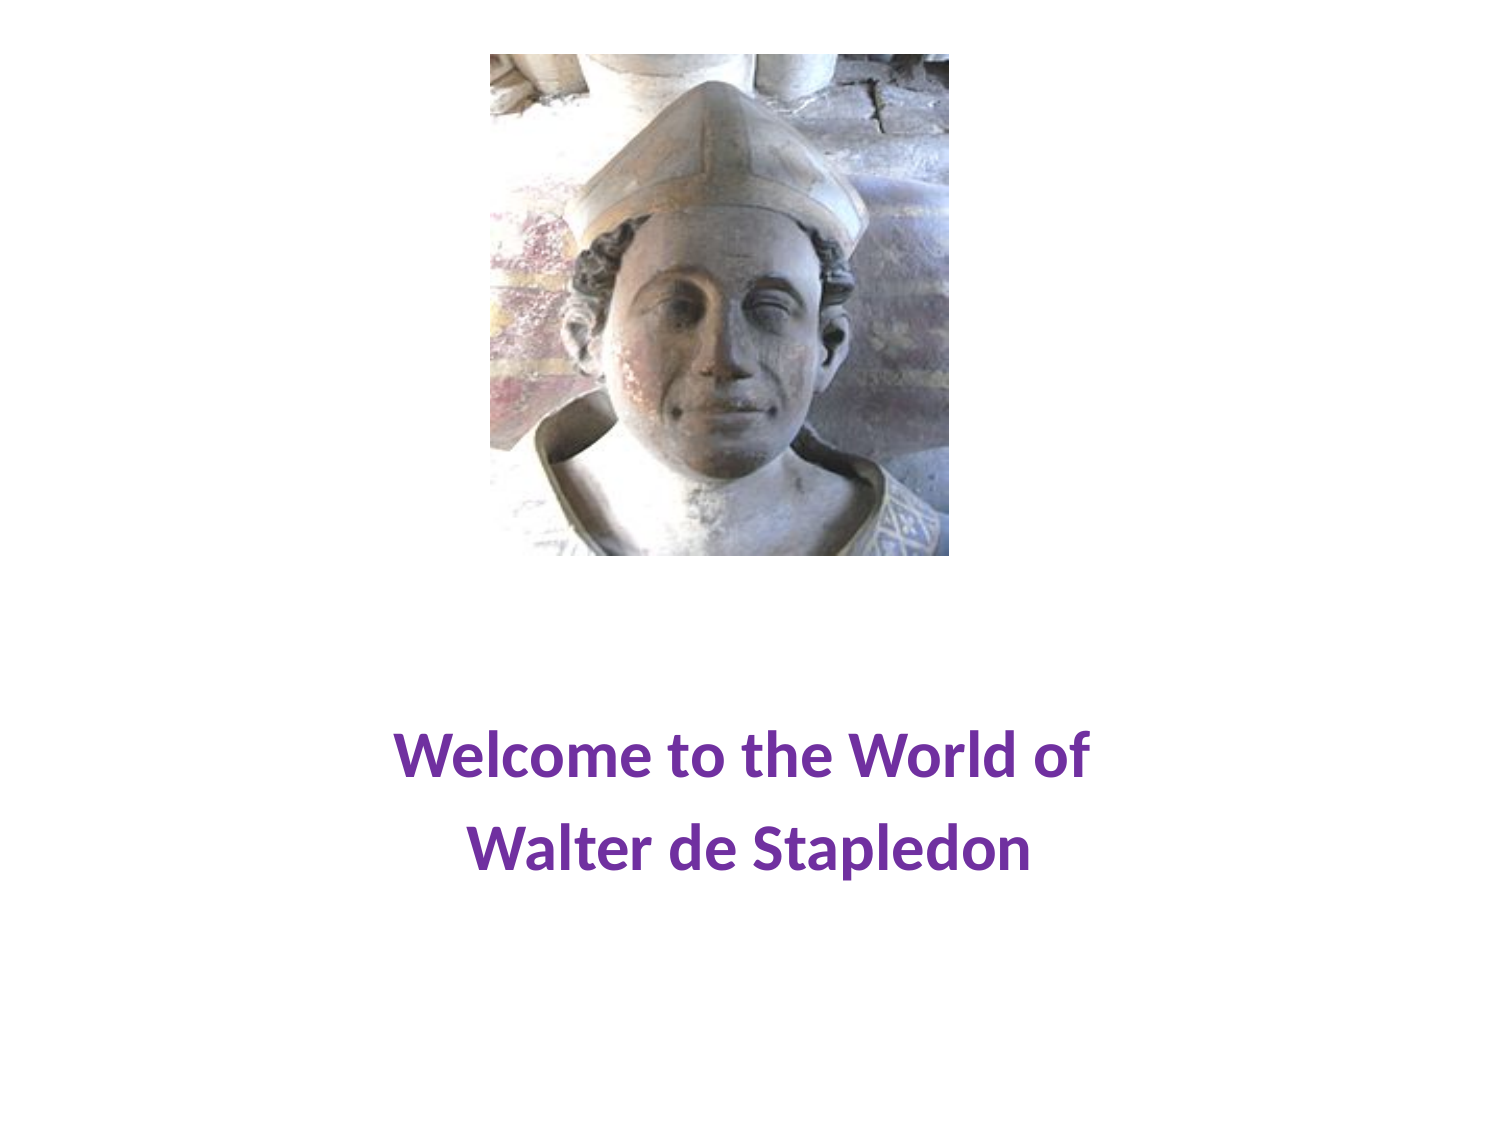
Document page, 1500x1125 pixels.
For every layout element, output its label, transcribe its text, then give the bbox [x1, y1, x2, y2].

picture [490, 54, 949, 556]
subtitle Welcome to the World of Walter de Stapledon [225, 609, 1275, 925]
title [112, 621, 1388, 1047]
